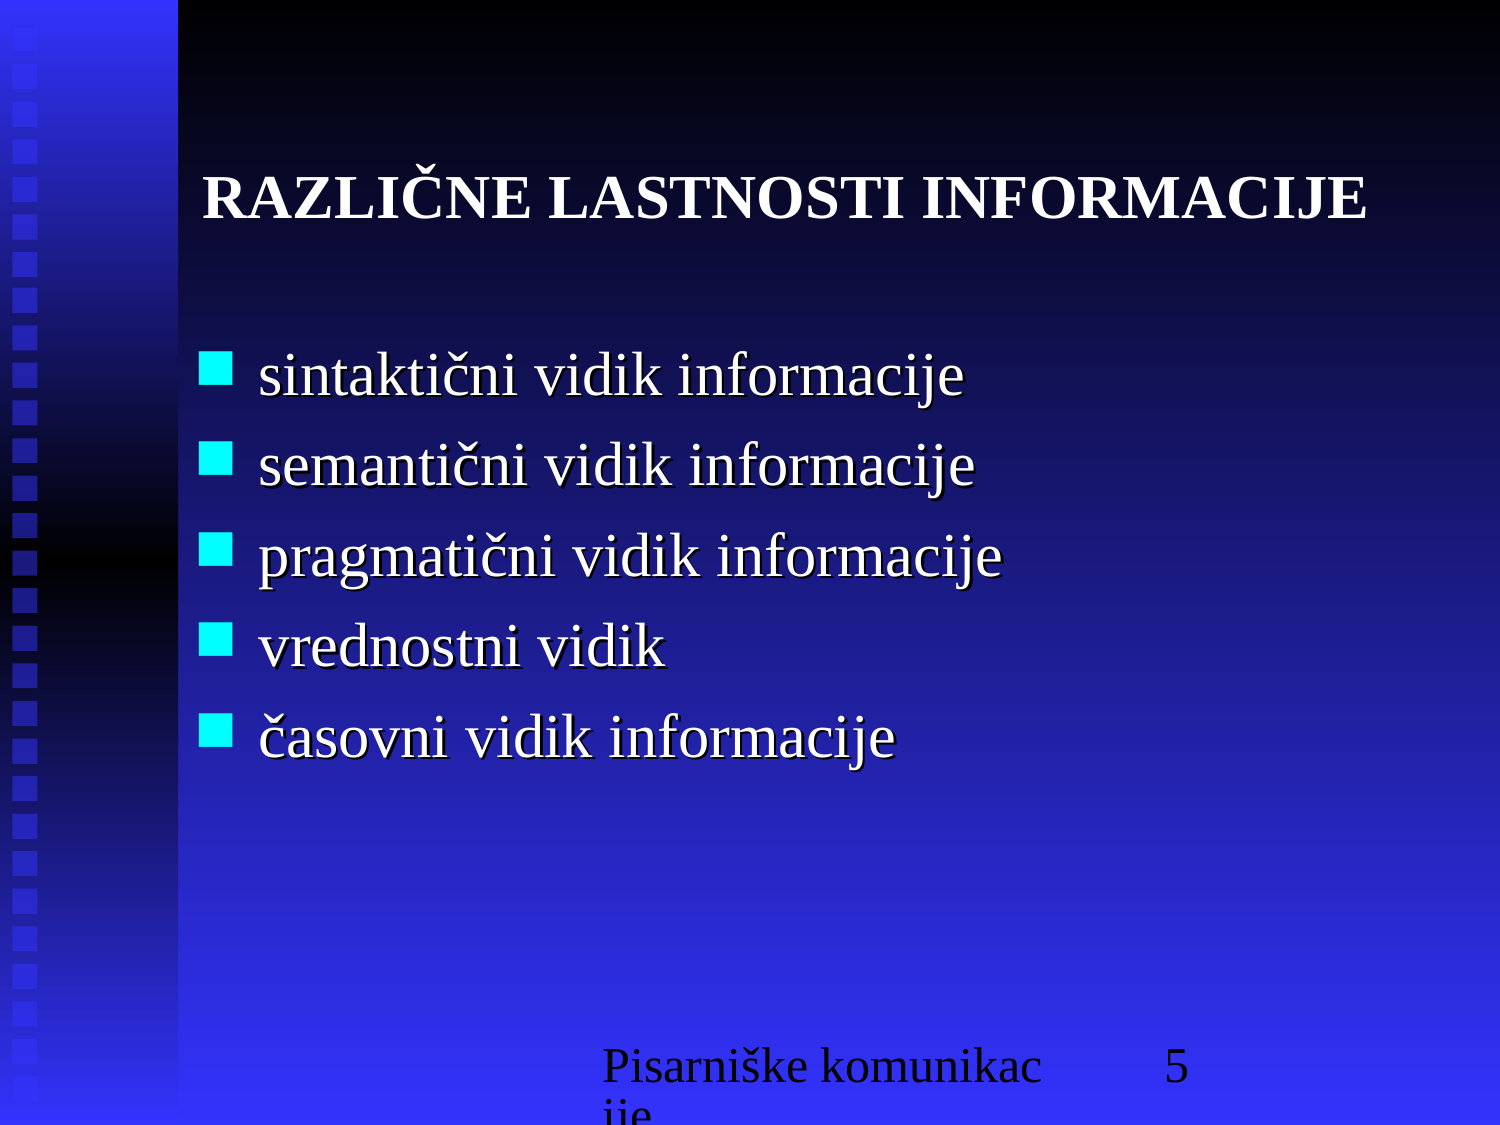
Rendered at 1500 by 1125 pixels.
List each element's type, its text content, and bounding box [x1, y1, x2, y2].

title RAZLIČNE LASTNOSTI INFORMACIJE [187, 99, 1463, 288]
list sintaktični vidik informacije semantični vidik informacije pragmatični vidik informacije vrednostni vidik časovni vidik informacije [187, 324, 1463, 1001]
